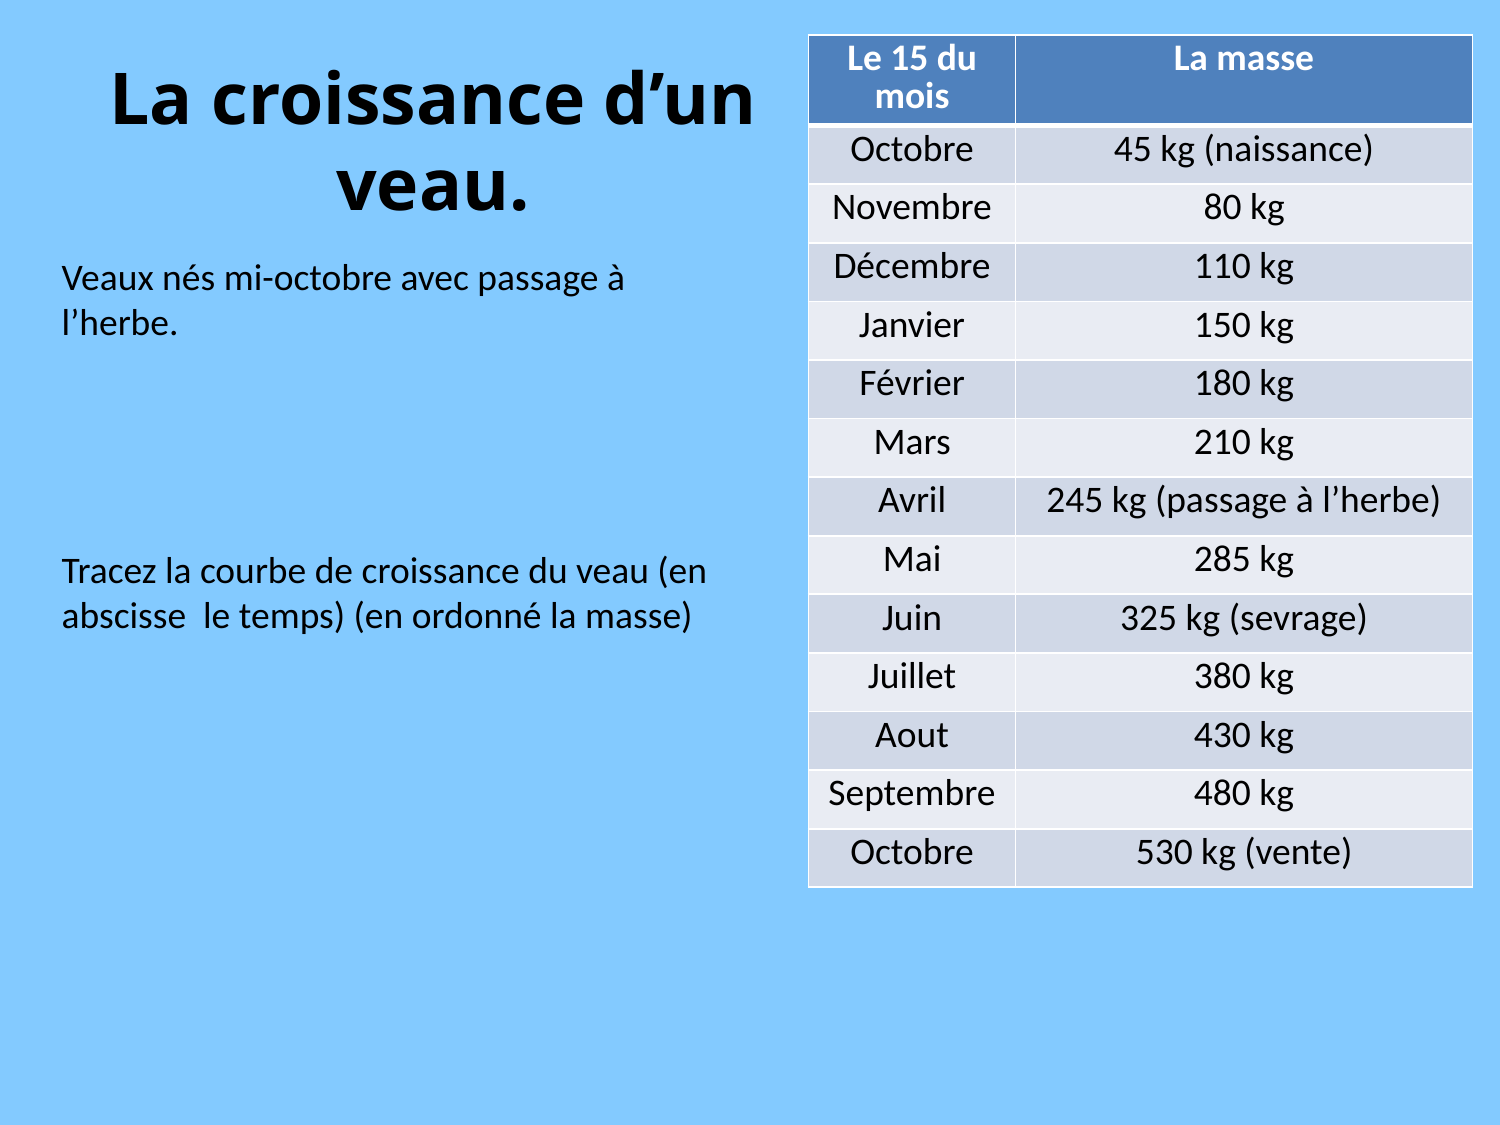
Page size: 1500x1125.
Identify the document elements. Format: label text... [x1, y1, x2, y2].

table_cell 80 kg [1016, 185, 1472, 242]
text_box Tracez la courbe de croissance du veau (en abscisse le temps) (en ordonné la masse) [46, 538, 750, 644]
table_cell 530 kg (vente) [1016, 830, 1472, 886]
table_cell 150 kg [1016, 302, 1472, 359]
table_cell Mars [809, 419, 1015, 476]
table_cell Janvier [809, 302, 1015, 359]
table_header Le 15 du mois [809, 36, 1015, 123]
table_cell Avril [809, 478, 1015, 535]
table_cell Juin [809, 595, 1015, 652]
table_cell 430 kg [1016, 712, 1472, 769]
table_cell Octobre [809, 128, 1015, 183]
text_box Veaux nés mi-octobre avec passage à l’herbe. [46, 246, 668, 351]
table_cell 380 kg [1016, 654, 1472, 711]
table_cell Octobre [809, 830, 1015, 886]
table_cell Aout [809, 712, 1015, 769]
table_cell 110 kg [1016, 244, 1472, 301]
table_header La masse [1016, 36, 1472, 123]
table_cell Juillet [809, 654, 1015, 711]
table_cell 285 kg [1016, 537, 1472, 593]
table_cell Novembre [809, 185, 1015, 242]
table_cell Septembre [809, 771, 1015, 828]
table_cell 245 kg (passage à l’herbe) [1016, 478, 1472, 535]
table_cell Février [809, 361, 1015, 418]
table_cell 210 kg [1016, 419, 1472, 476]
table_cell Mai [809, 537, 1015, 593]
table_cell Décembre [809, 244, 1015, 301]
table_cell 45 kg (naissance) [1016, 128, 1472, 183]
table_cell 325 kg (sevrage) [1016, 595, 1472, 652]
table_cell 480 kg [1016, 771, 1472, 828]
text_box La croissance d’un veau. [75, 45, 792, 233]
table_cell 180 kg [1016, 361, 1472, 418]
